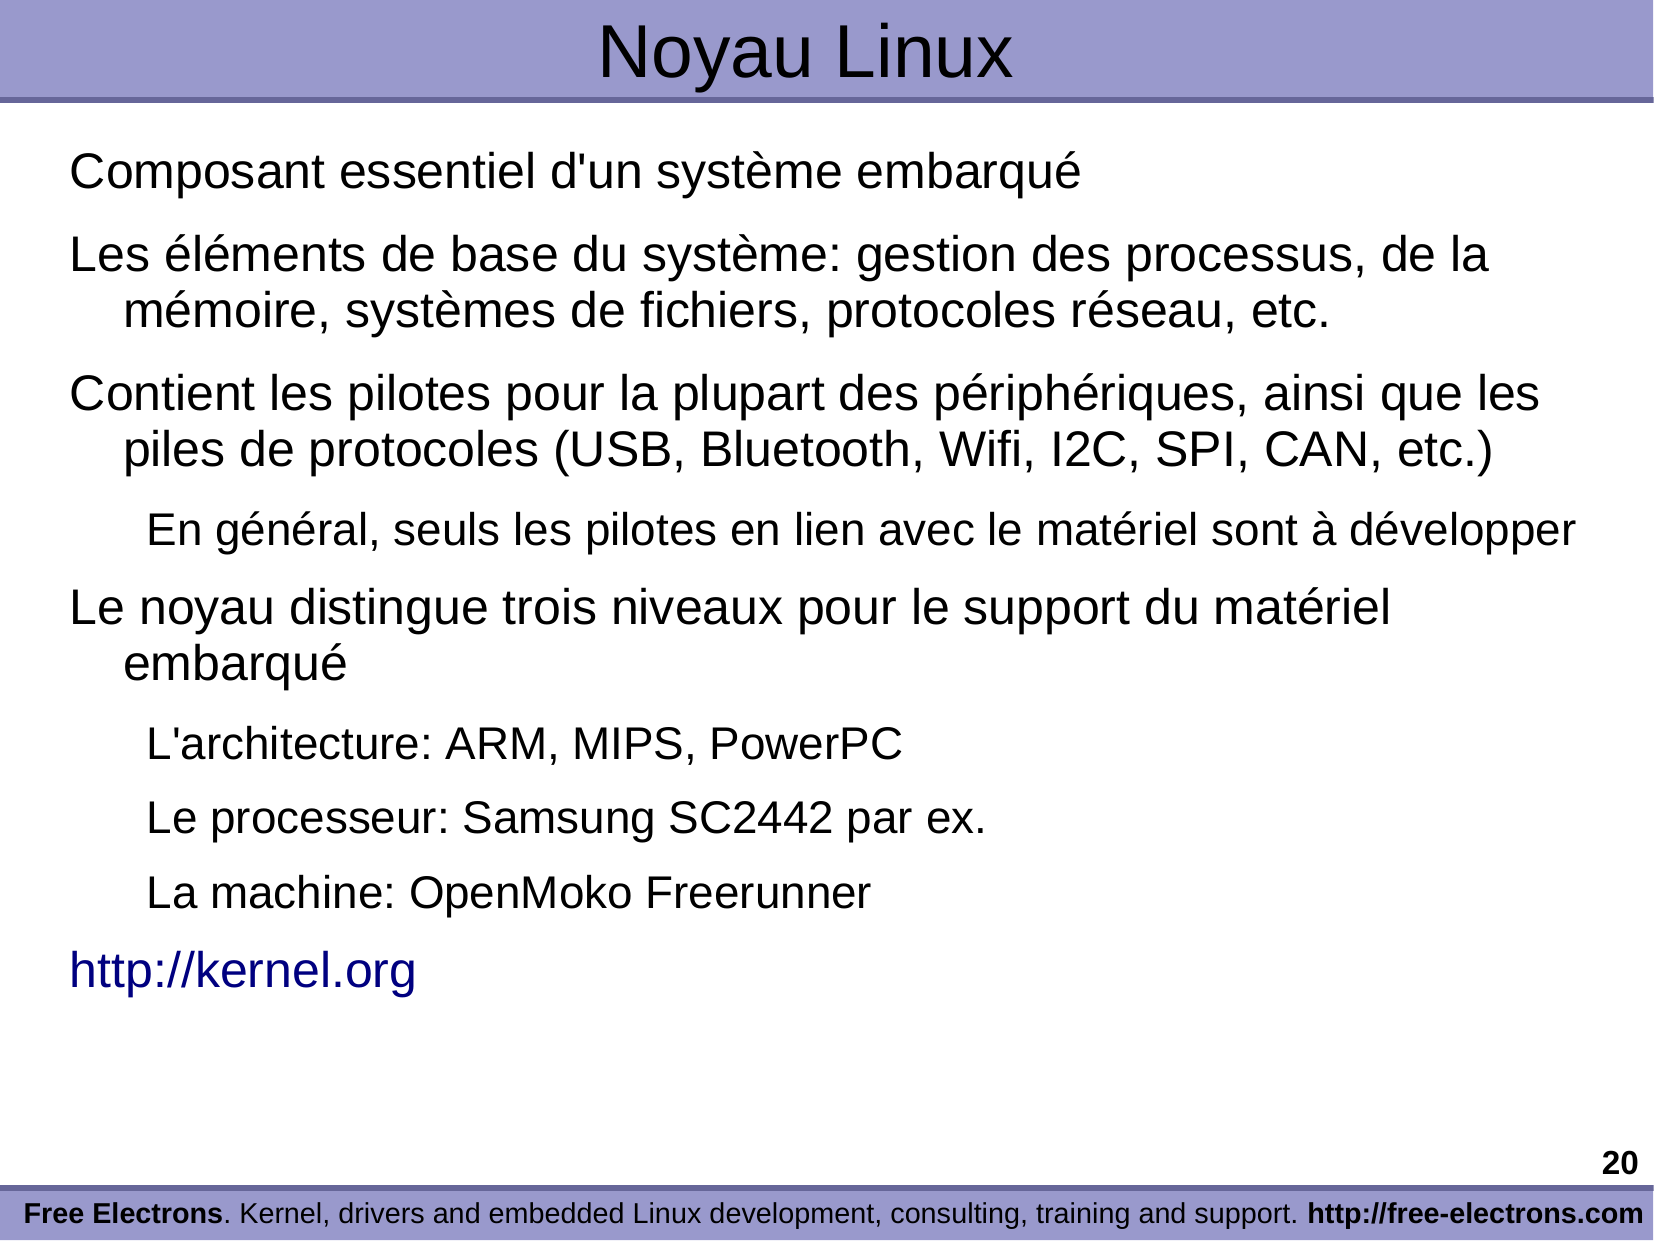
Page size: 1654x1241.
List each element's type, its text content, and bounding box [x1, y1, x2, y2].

list Composant essentiel d'un système embarqué Les éléments de base du système: gestion des processus, de la mémoire, systèmes de fichiers, protocoles réseau, etc. Contient les pilotes pour la plupart des périphériques, ainsi que les piles de protocoles (USB, Bluetooth, Wifi, I2C, SPI, CAN, etc.) En général, seuls les pilotes en lien avec le matériel sont à développer Le noyau distingue trois niveaux pour le support du matériel embarqué L'architecture: ARM, MIPS, PowerPC Le processeur: Samsung SC2442 par ex. La machine: OpenMoko Freerunner http://kernel.org [52, 143, 1594, 1129]
title Noyau Linux [60, 4, 1551, 98]
